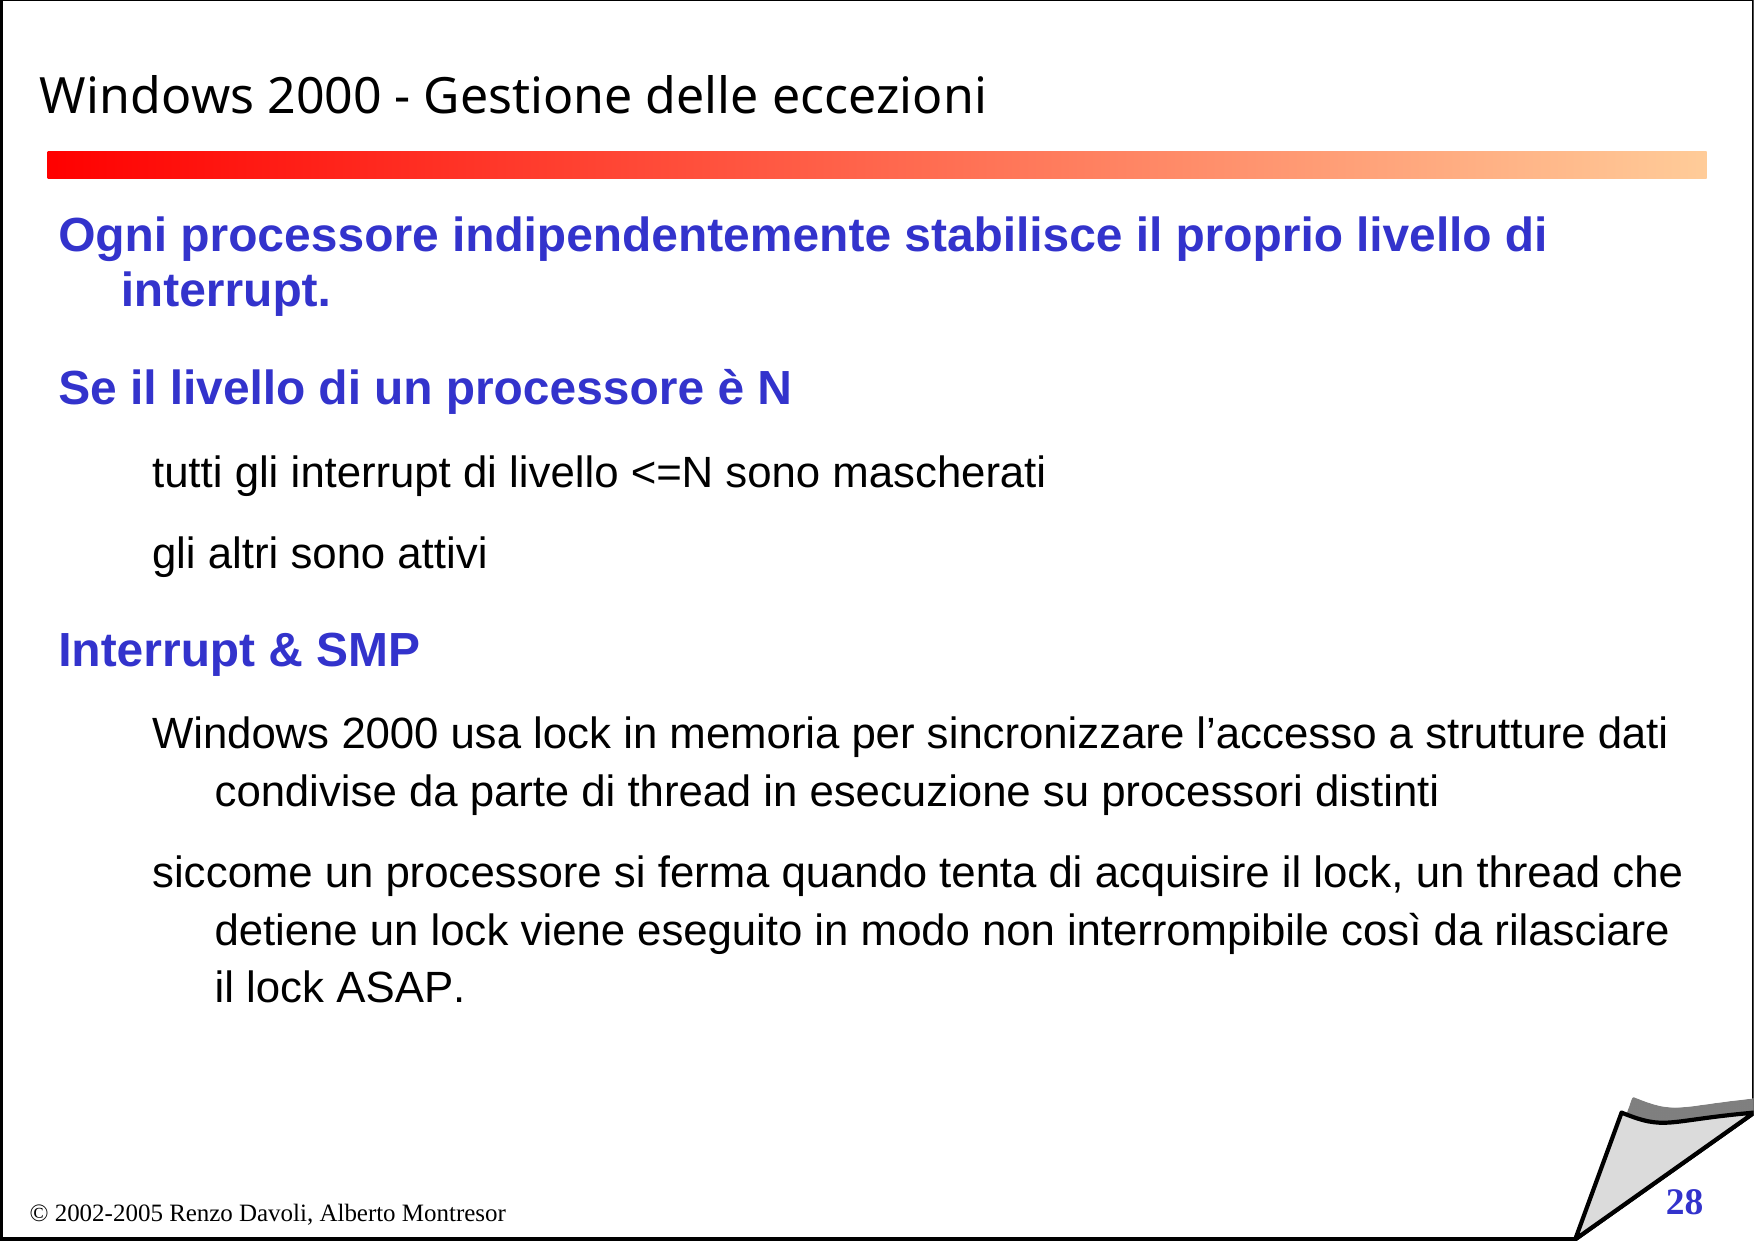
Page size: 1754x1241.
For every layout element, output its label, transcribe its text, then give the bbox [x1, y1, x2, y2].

title Windows 2000 - Gestione delle eccezioni [40, 49, 1713, 144]
list Ogni processore indipendentemente stabilisce il proprio livello di interrupt. Se il livello di un processore è N tutti gli interrupt di livello <=N sono mascherati gli altri sono attivi Interrupt & SMP Windows 2000 usa lock in memoria per sincronizzare l’accesso a strutture dati condivise da parte di thread in esecuzione su processori distinti siccome un processore si ferma quando tenta di acquisire il lock, un thread che detiene un lock viene eseguito in modo non interrompibile così da rilasciare il lock ASAP. [58, 206, 1695, 1159]
